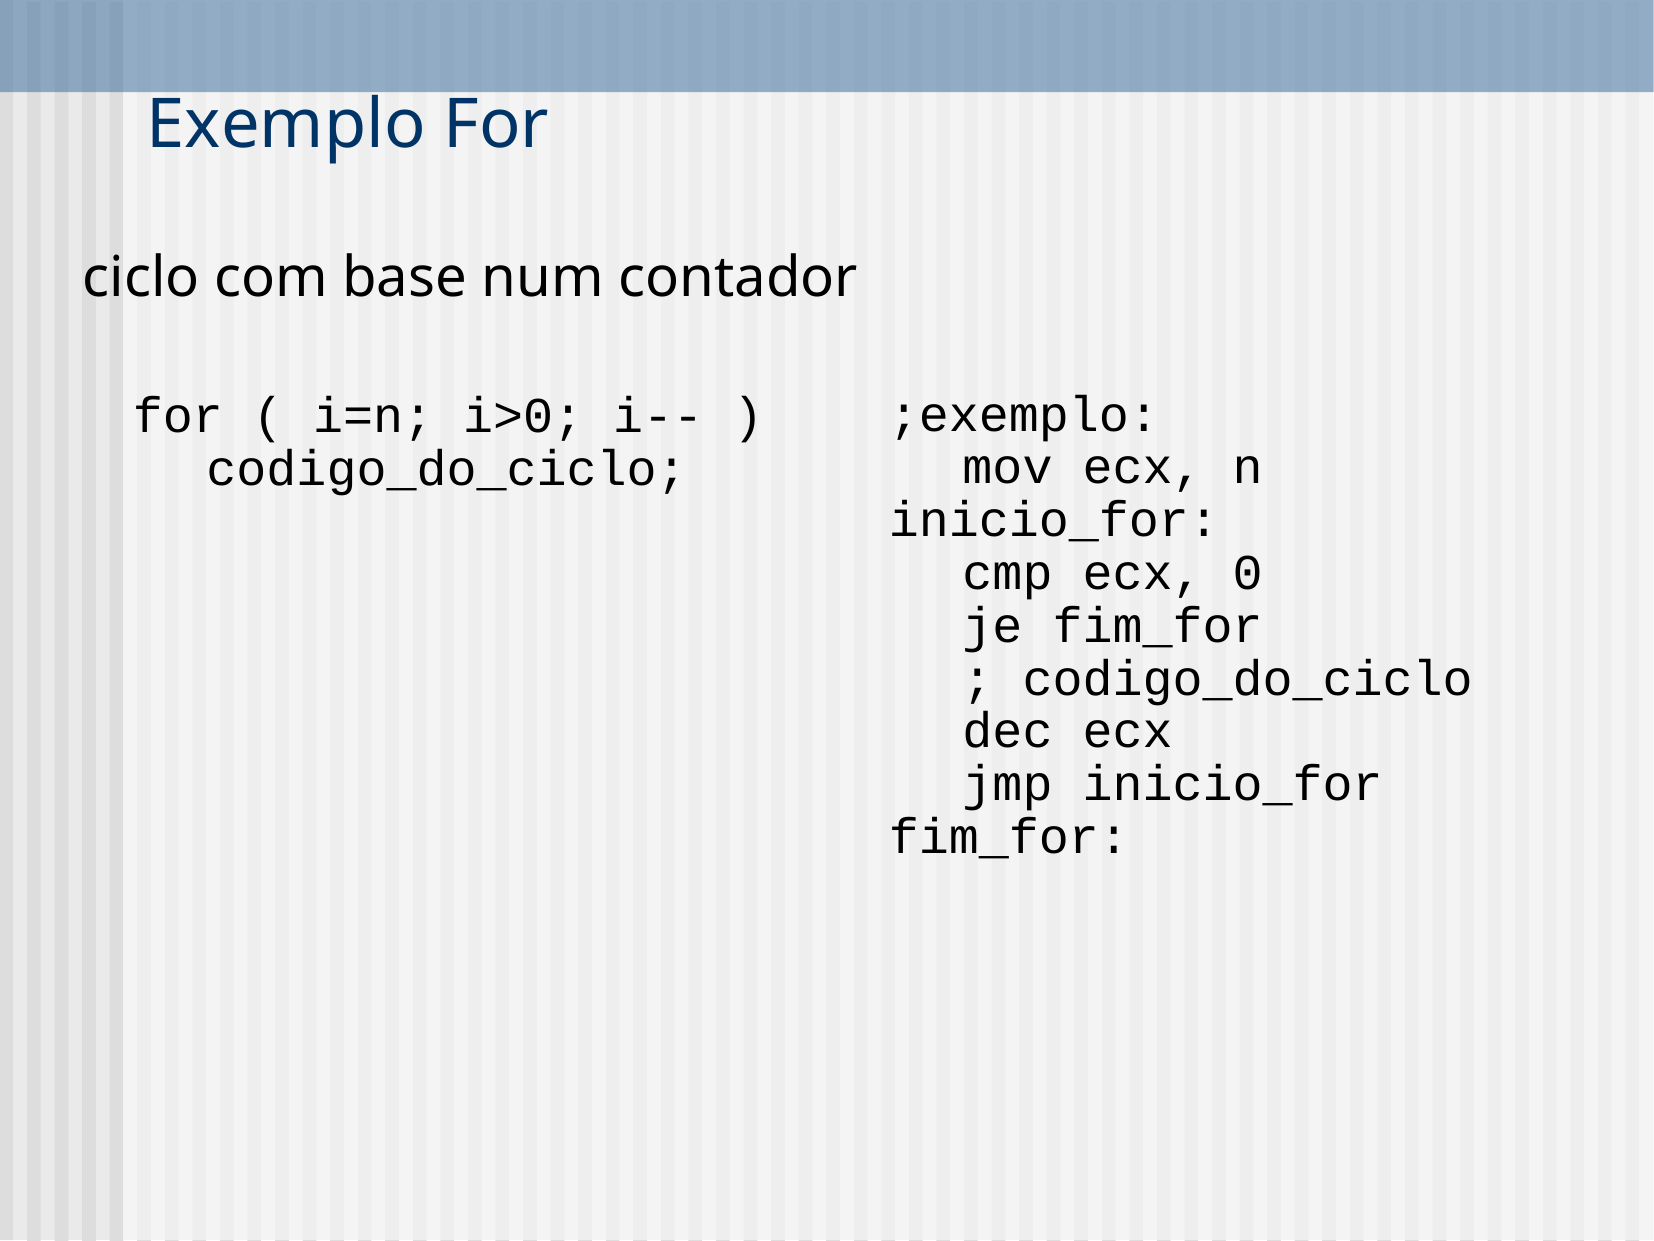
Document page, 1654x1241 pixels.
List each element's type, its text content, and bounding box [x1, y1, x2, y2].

list ciclo com base num contador [82, 236, 1571, 355]
text_box ;exemplo: mov ecx, n inicio_for: cmp ecx, 0 je fim_for ; codigo_do_ciclo dec ecx jmp inicio_for fim_for: [874, 382, 1495, 851]
text_box for ( i=n; i>0; i-- ) codigo_do_ciclo; [118, 383, 857, 503]
title Exemplo For [146, 29, 1536, 212]
